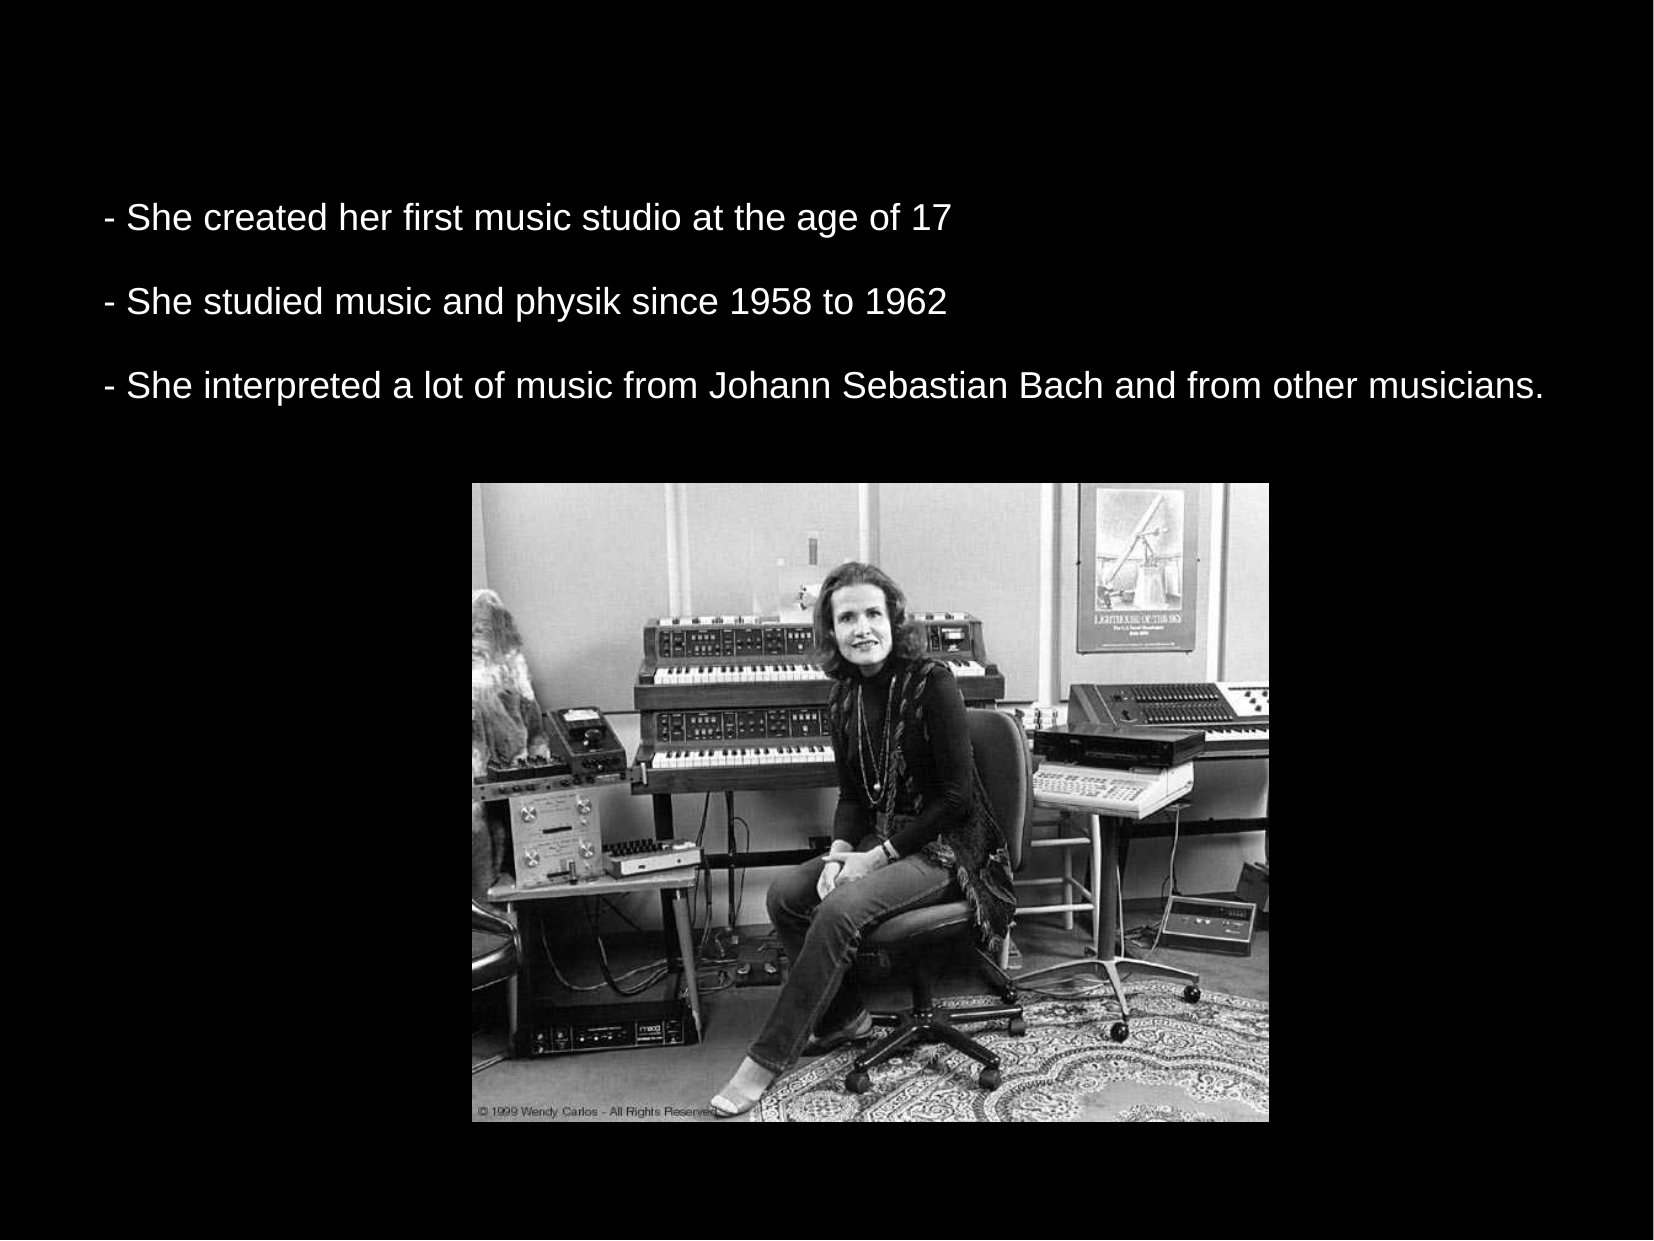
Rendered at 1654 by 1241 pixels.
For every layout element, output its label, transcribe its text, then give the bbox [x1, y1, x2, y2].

picture [472, 483, 1269, 1123]
text_box - She created her first music studio at the age of 17 - She studied music and physik since 1958 to 1962 - She interpreted a lot of music from Johann Sebastian Bach and from other musicians. [88, 189, 1565, 457]
